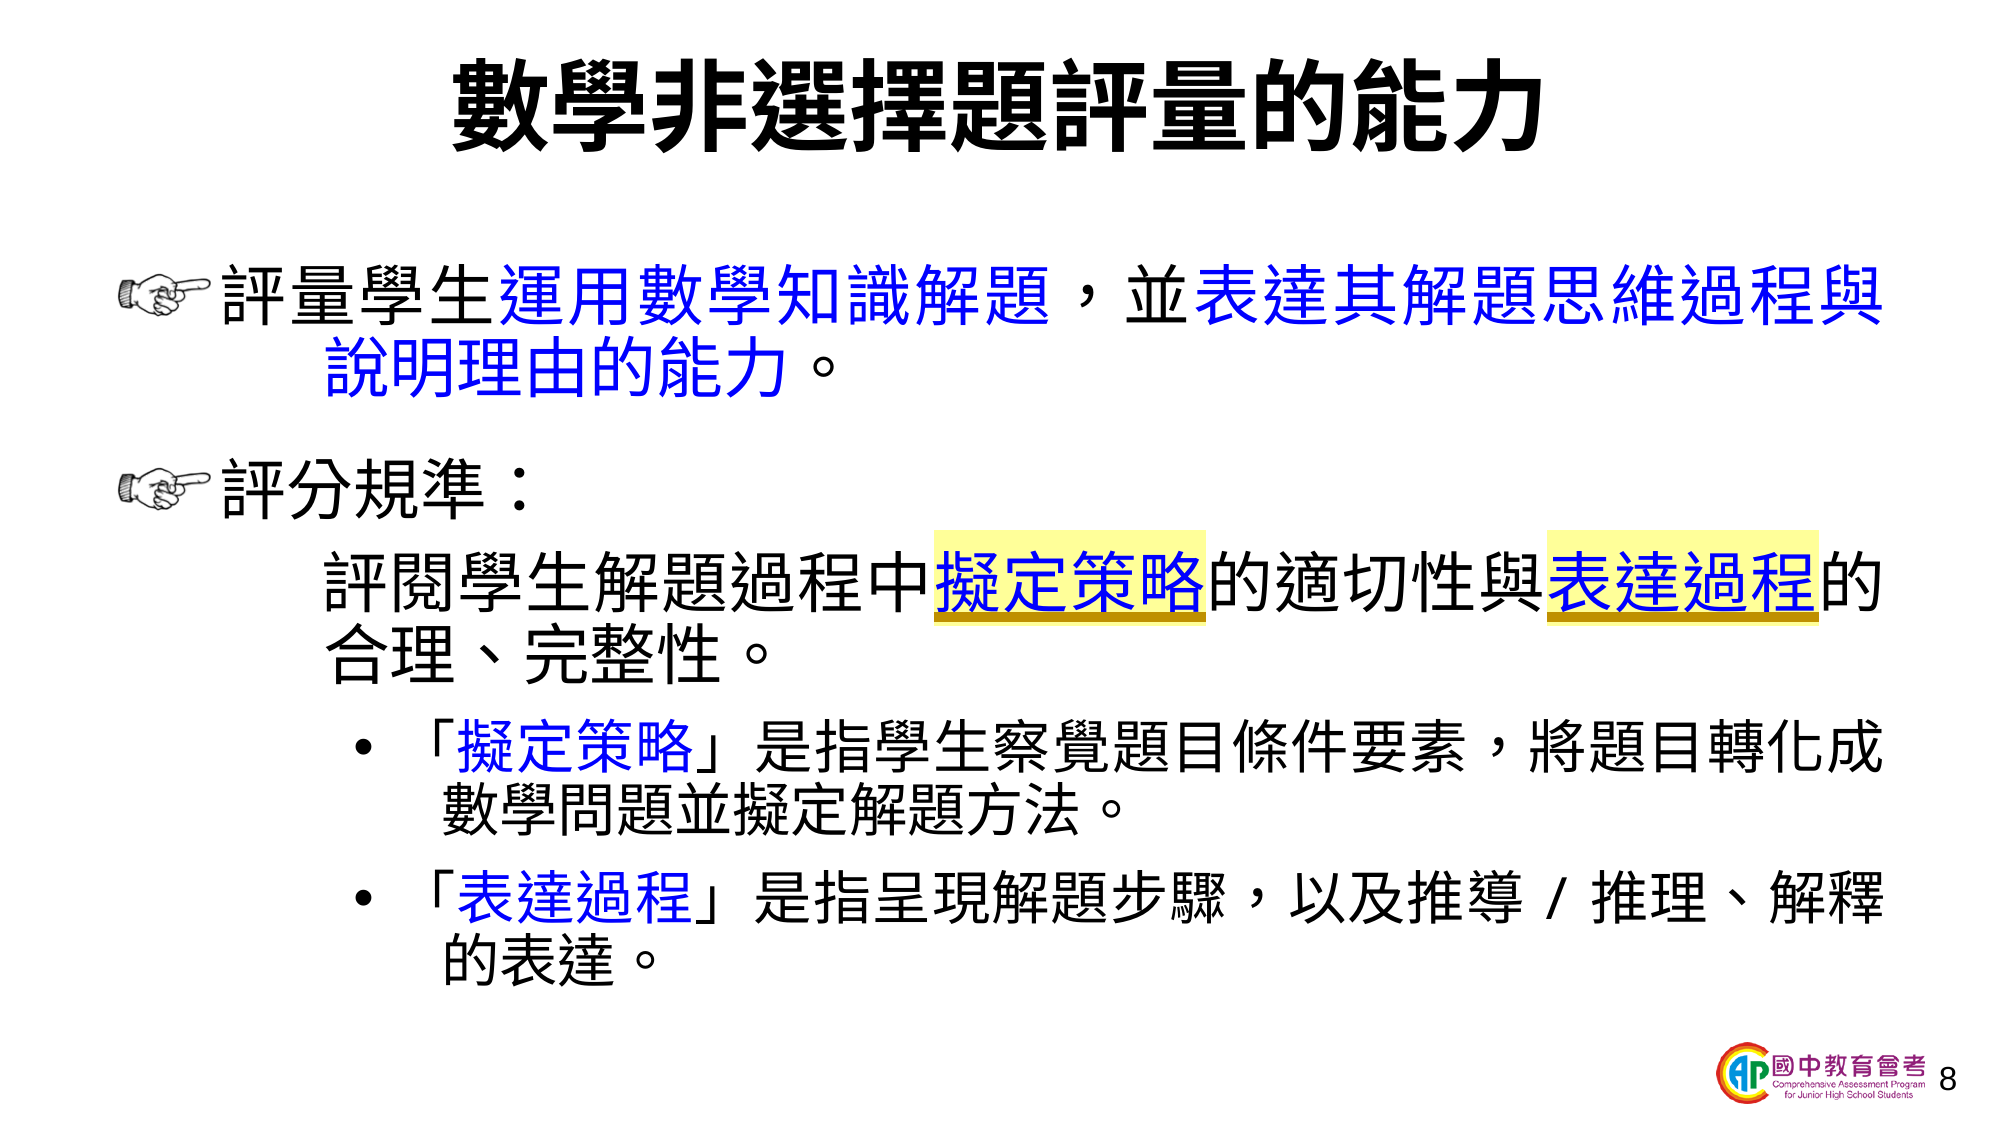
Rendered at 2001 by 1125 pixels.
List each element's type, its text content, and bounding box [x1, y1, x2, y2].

list 評量學生運用數學知識解題，並表達其解題思維過程與說明理由的能力。 評分規準： 評閱學生解題過程中擬定策略的適切性與表達過程的合理、完整性。 「擬定策略」是指學生察覺題目條件要素，將題目轉化成數學問題並擬定解題方法。 「表達過程」是指呈現解題步驟，以及推導/推理、解釋的表達。 [101, 254, 1901, 1065]
title 數學非選擇題評量的能力 [137, 2, 1863, 220]
text_box [1923, 1047, 2000, 1108]
